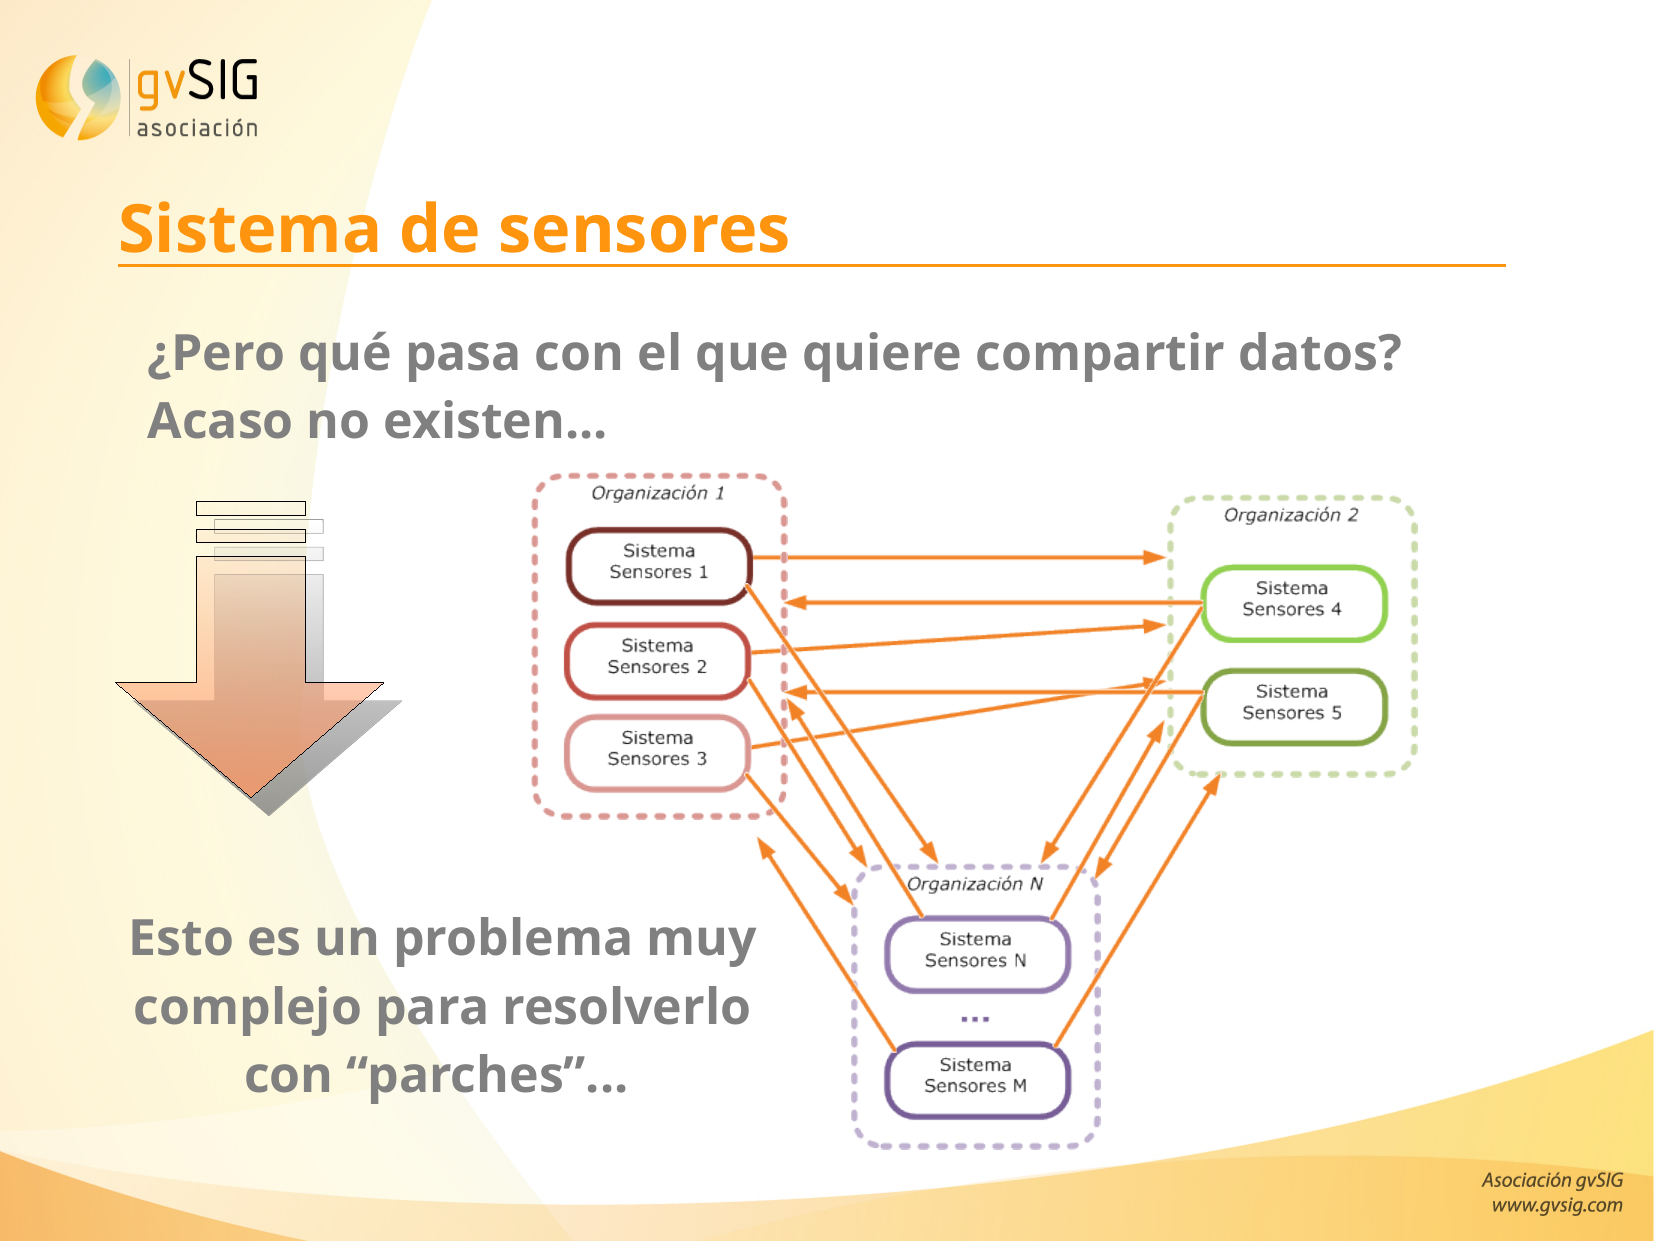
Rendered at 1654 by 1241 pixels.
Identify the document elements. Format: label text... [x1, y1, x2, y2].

text_box [196, 501, 306, 516]
text_box ¿Pero qué pasa con el que quiere compartir datos? Acaso no existen... [147, 326, 1447, 444]
title Sistema de sensores [118, 177, 1607, 276]
text_box Esto es un problema muy complejo para resolverlo con “parches”... [118, 888, 768, 1122]
text_box [196, 529, 306, 543]
picture [0, 0, 1654, 1241]
text_box [115, 556, 384, 798]
